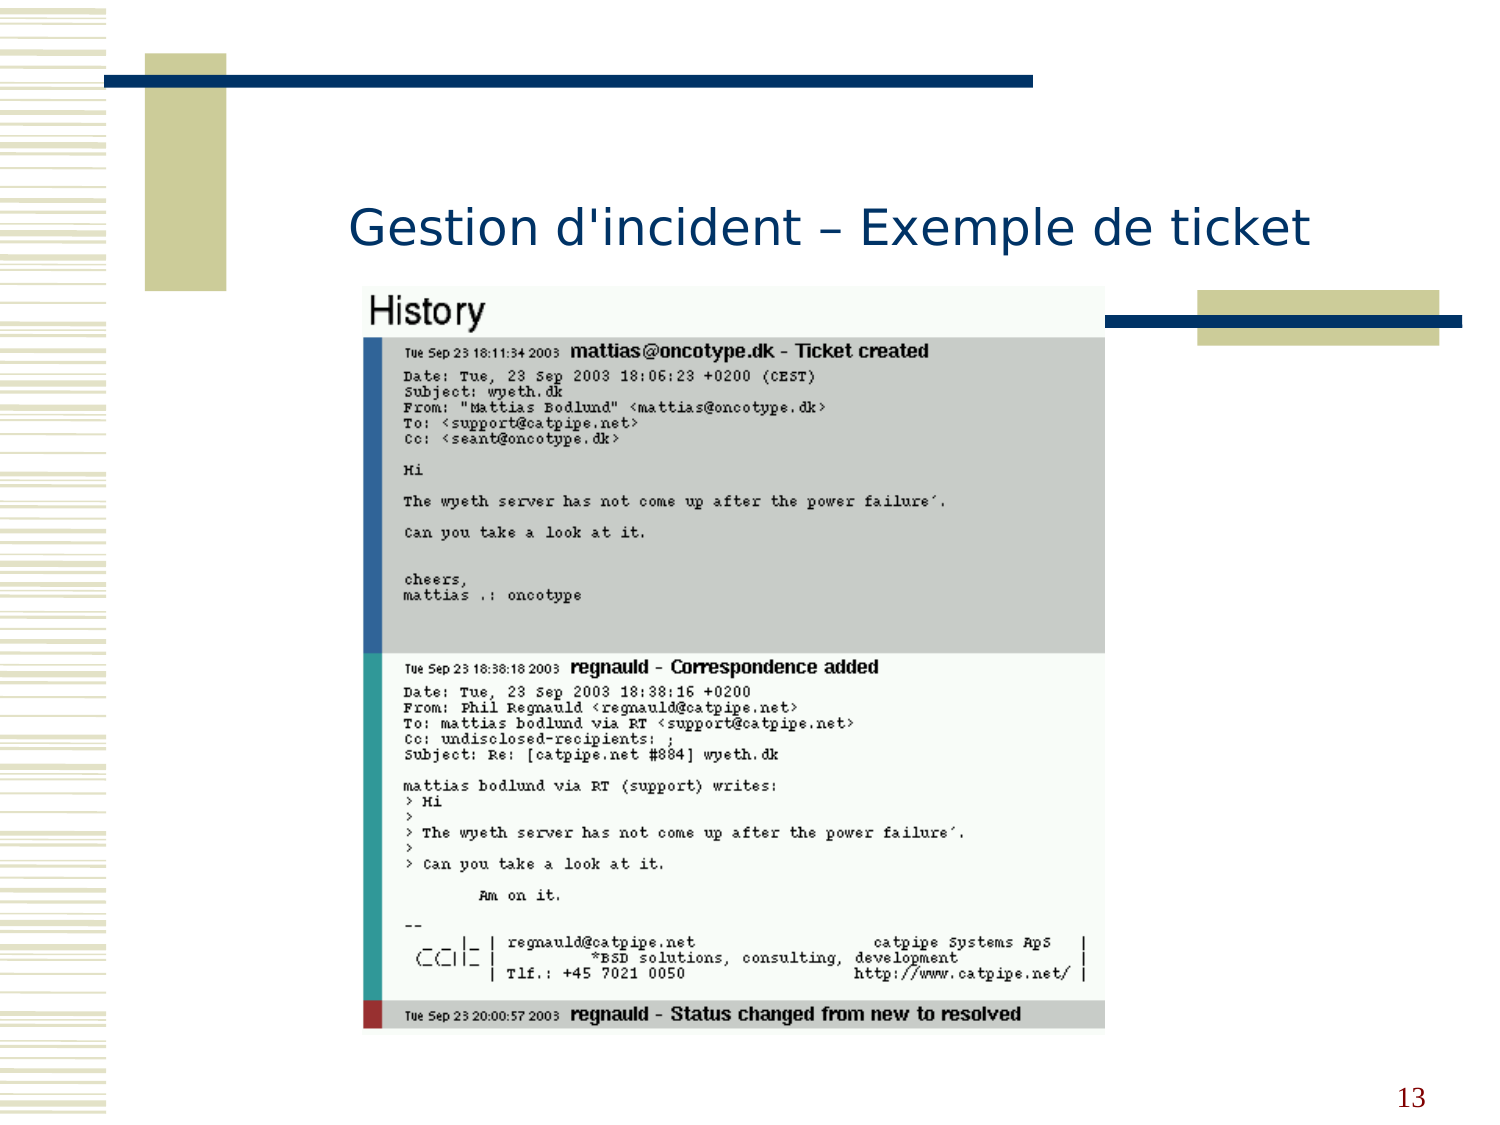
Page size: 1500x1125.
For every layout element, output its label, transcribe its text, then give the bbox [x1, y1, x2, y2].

title Gestion d'incident – Exemple de ticket [225, 103, 1436, 263]
picture [362, 286, 1105, 1035]
